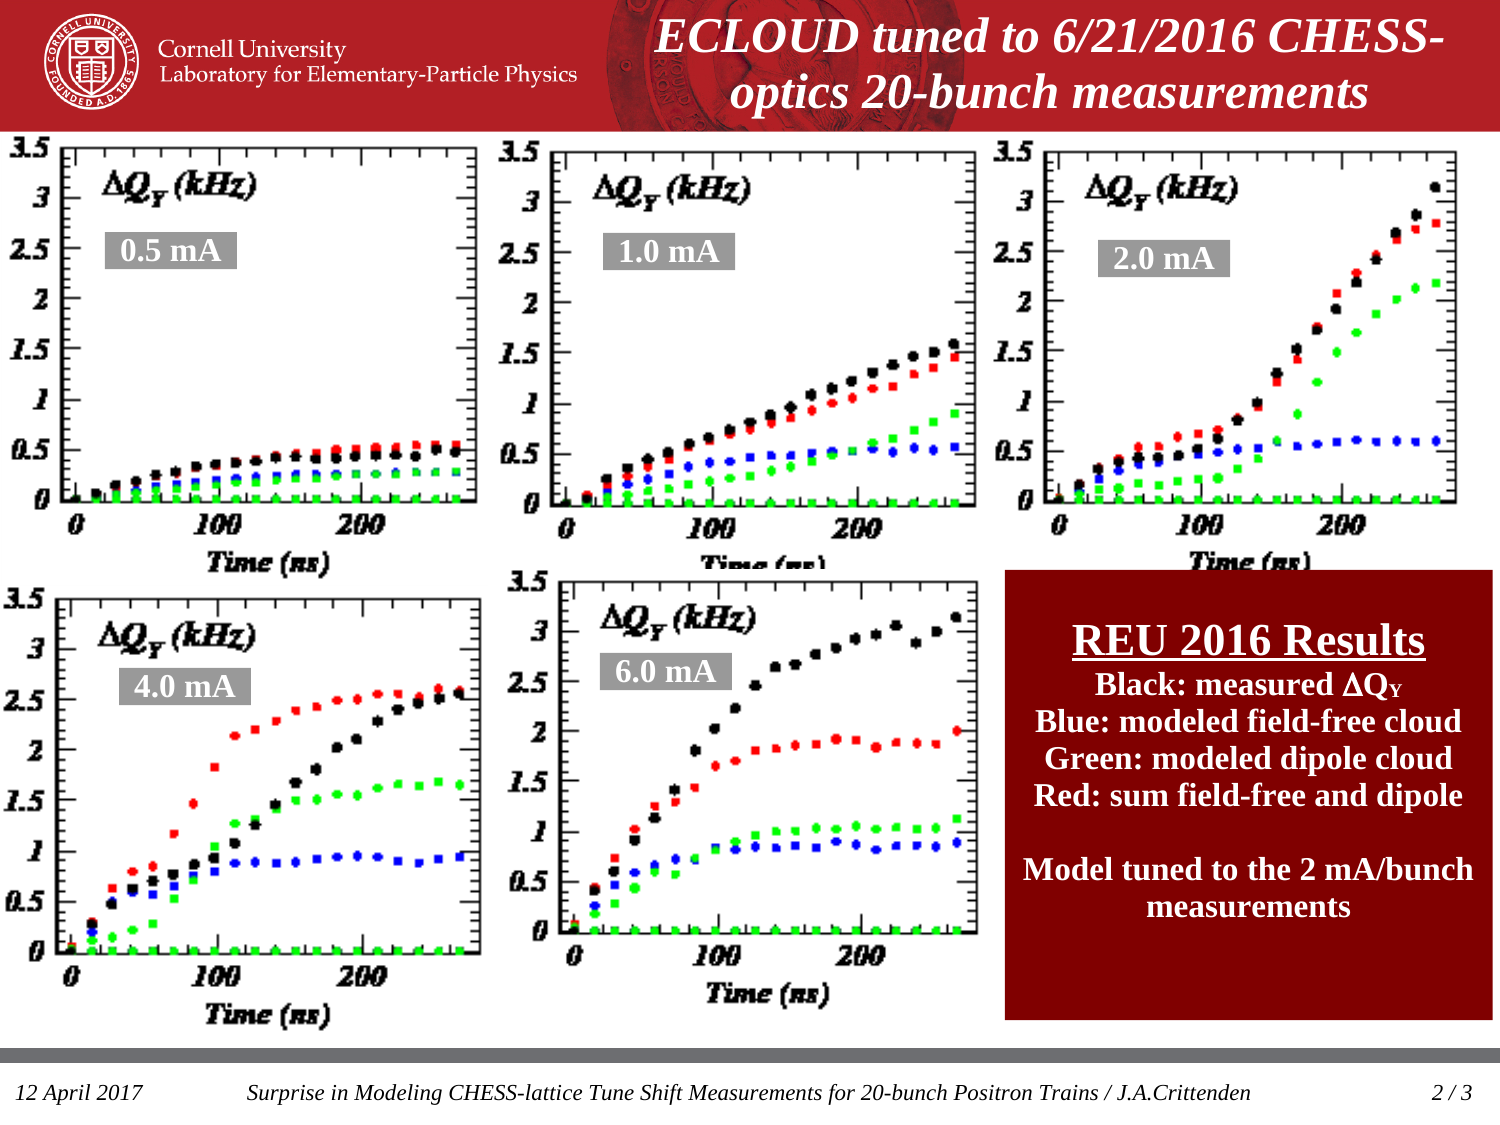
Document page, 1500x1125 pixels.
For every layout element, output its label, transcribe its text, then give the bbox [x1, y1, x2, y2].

picture [495, 135, 1478, 1020]
text_box 2.0 mA [1098, 239, 1231, 278]
text_box 4.0 mA [119, 667, 251, 706]
text_box 1.0 mA [603, 232, 736, 271]
title ECLOUD tuned to 6/21/2016 CHESS-optics 20-bunch measurements [600, 7, 1500, 121]
picture [0, 135, 488, 1035]
picture [0, 0, 1500, 132]
text_box 6.0 mA [599, 652, 732, 691]
text_box REU 2016 Results Black: measured DQY Blue: modeled field-free cloud Green: modeled dipole cloud Red: sum field-free and dipole Model tuned to the 2 mA/bunch measurements [1004, 569, 1493, 1021]
text_box 0.5 mA [104, 232, 237, 270]
